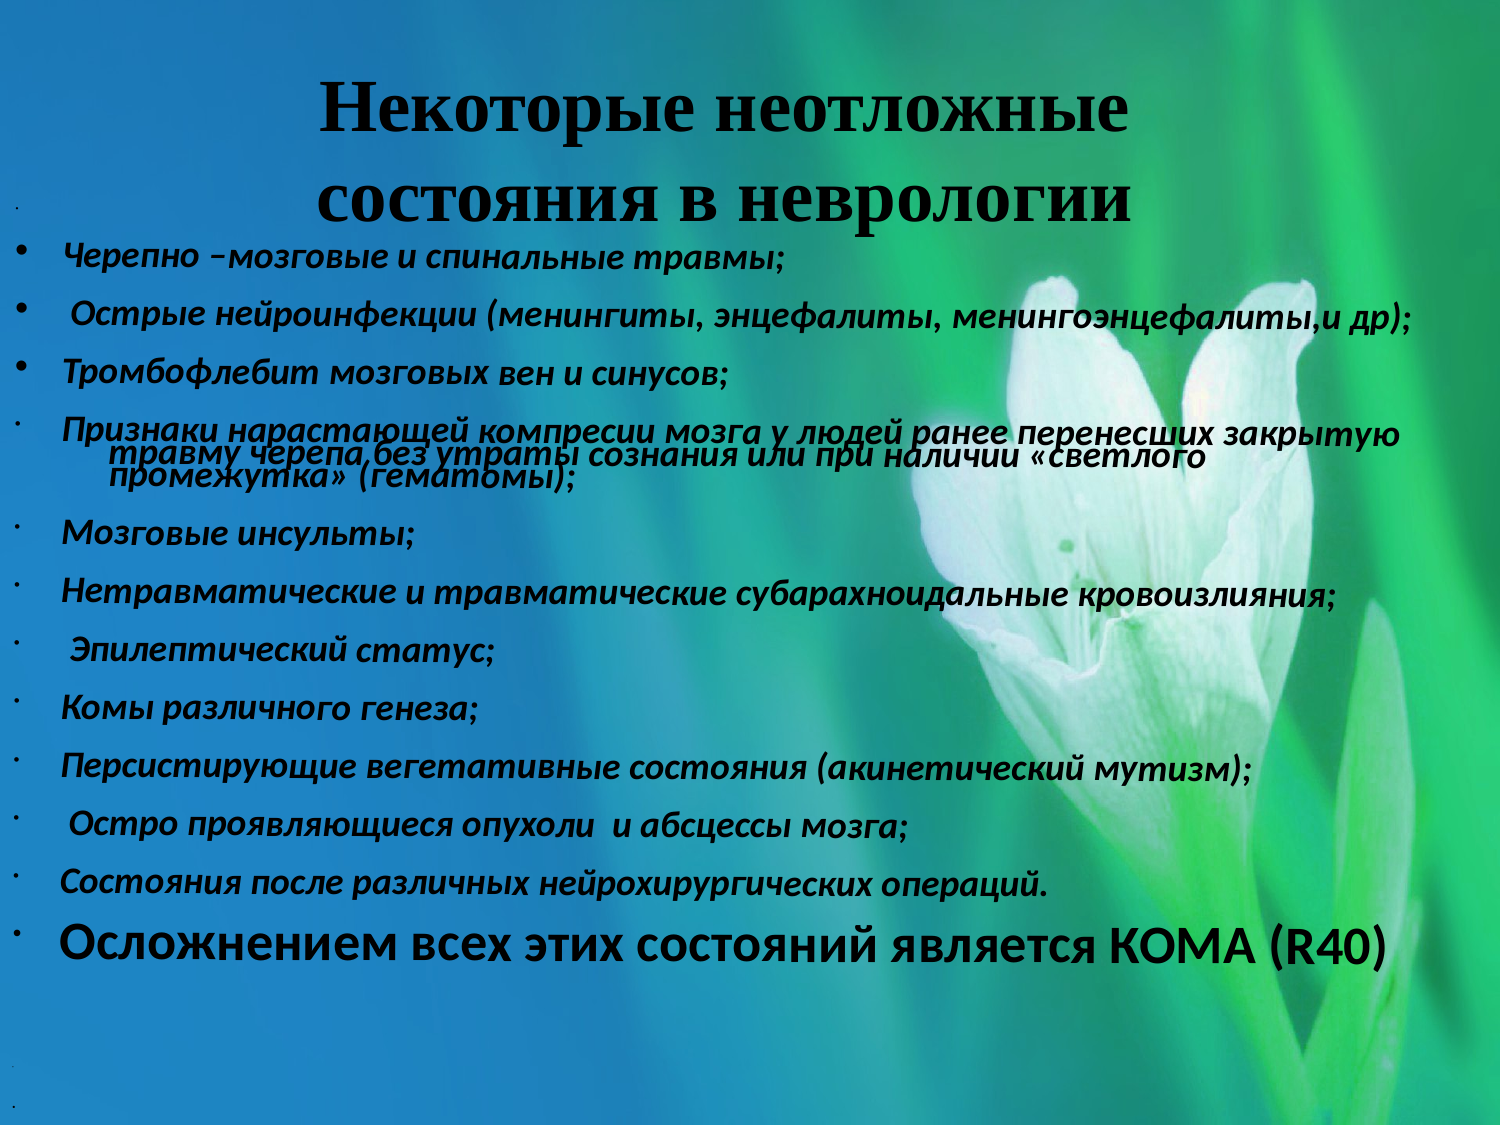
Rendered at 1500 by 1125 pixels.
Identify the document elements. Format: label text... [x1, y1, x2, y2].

title Некоторые неотложные состояния в неврологии [166, 55, 1284, 204]
list Черепно –мозговые и спинальные травмы; Острые нейроинфекции (менингиты, энцефалиты, менингоэнцефалиты,и др); Тромбофлебит мозговых вен и синусов; Признаки нарастающей компресии мозга у людей ранее перенесших закрытую травму черепа без утраты сознания или при наличии «светлого промежутка» (гематомы); Мозговые инсульты; Нетравматические и травматические субарахноидальные кровоизлияния; Эпилептический статус; Комы различного генеза; Персистирующие вегетативные состояния (акинетический мутизм); Остро проявляющиеся опухоли и абсцессы мозга; Состояния после различных нейрохирургических операций. Осложнением всех этих состояний является КОМА (R40) [12, 203, 1450, 1125]
